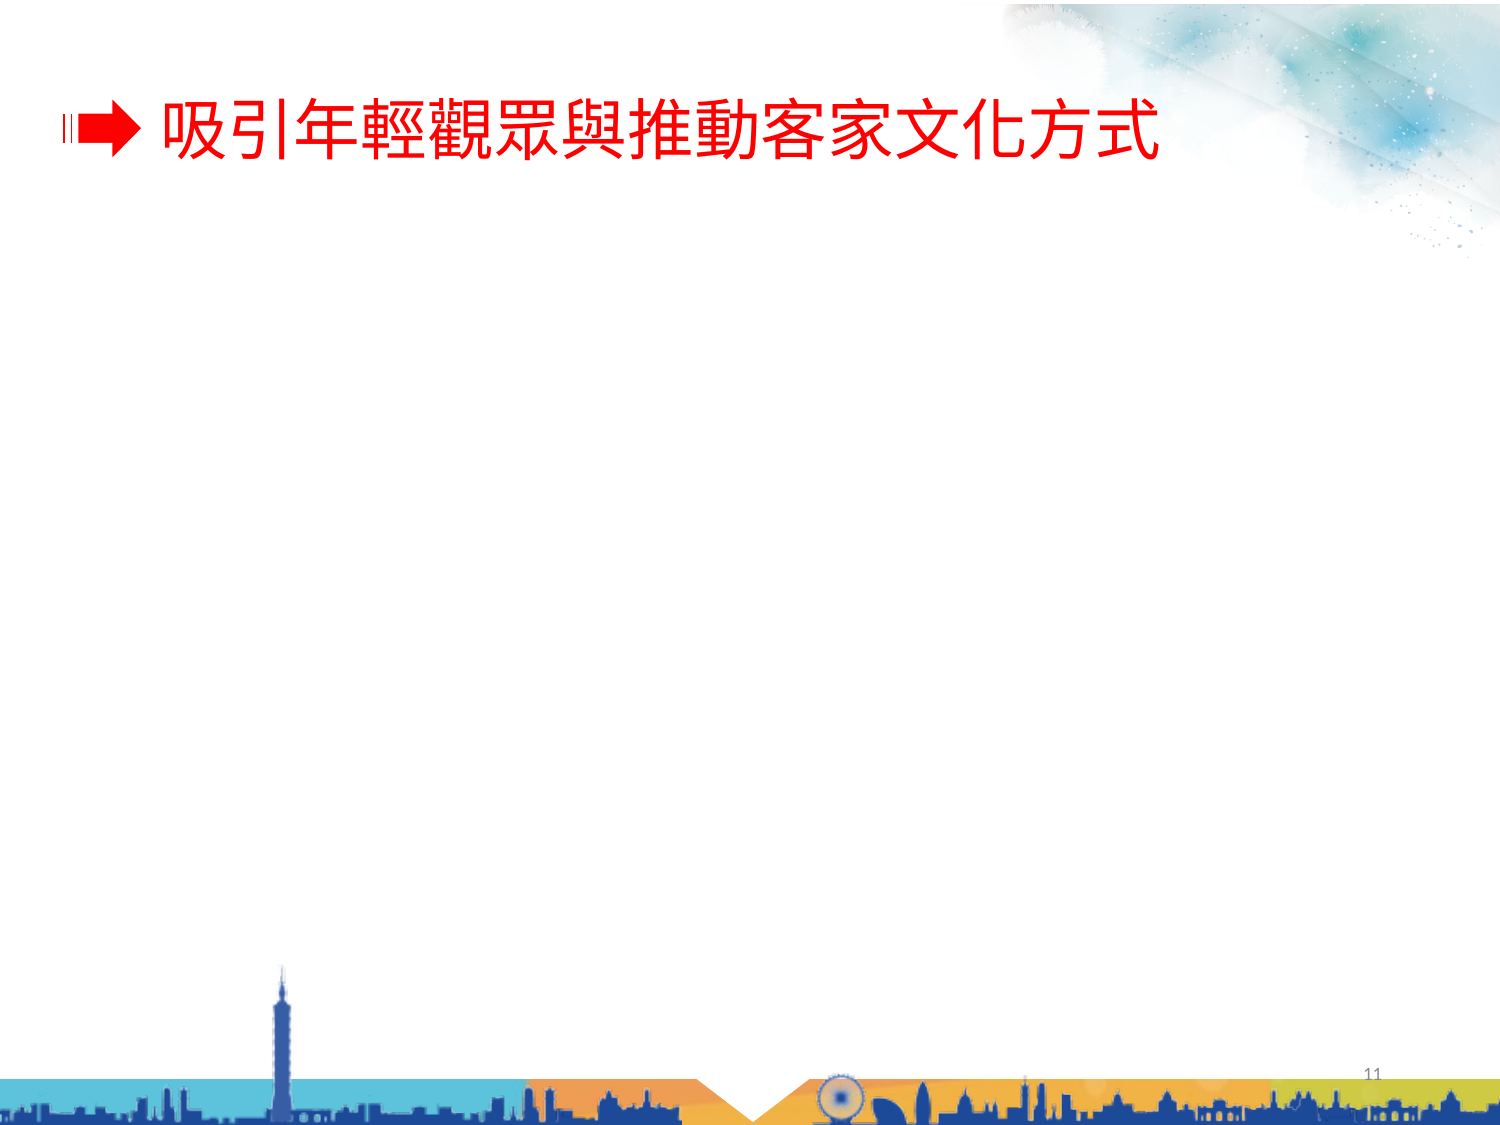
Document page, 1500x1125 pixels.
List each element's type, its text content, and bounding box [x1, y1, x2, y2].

text_box [62, 112, 67, 144]
text_box 吸引年輕觀眾與推動客家文化方式 [145, 80, 1438, 176]
text_box [69, 112, 74, 144]
text_box <編號> [1059, 1042, 1397, 1103]
text_box [77, 96, 143, 161]
picture [0, 876, 1500, 1125]
picture [960, 4, 1500, 280]
